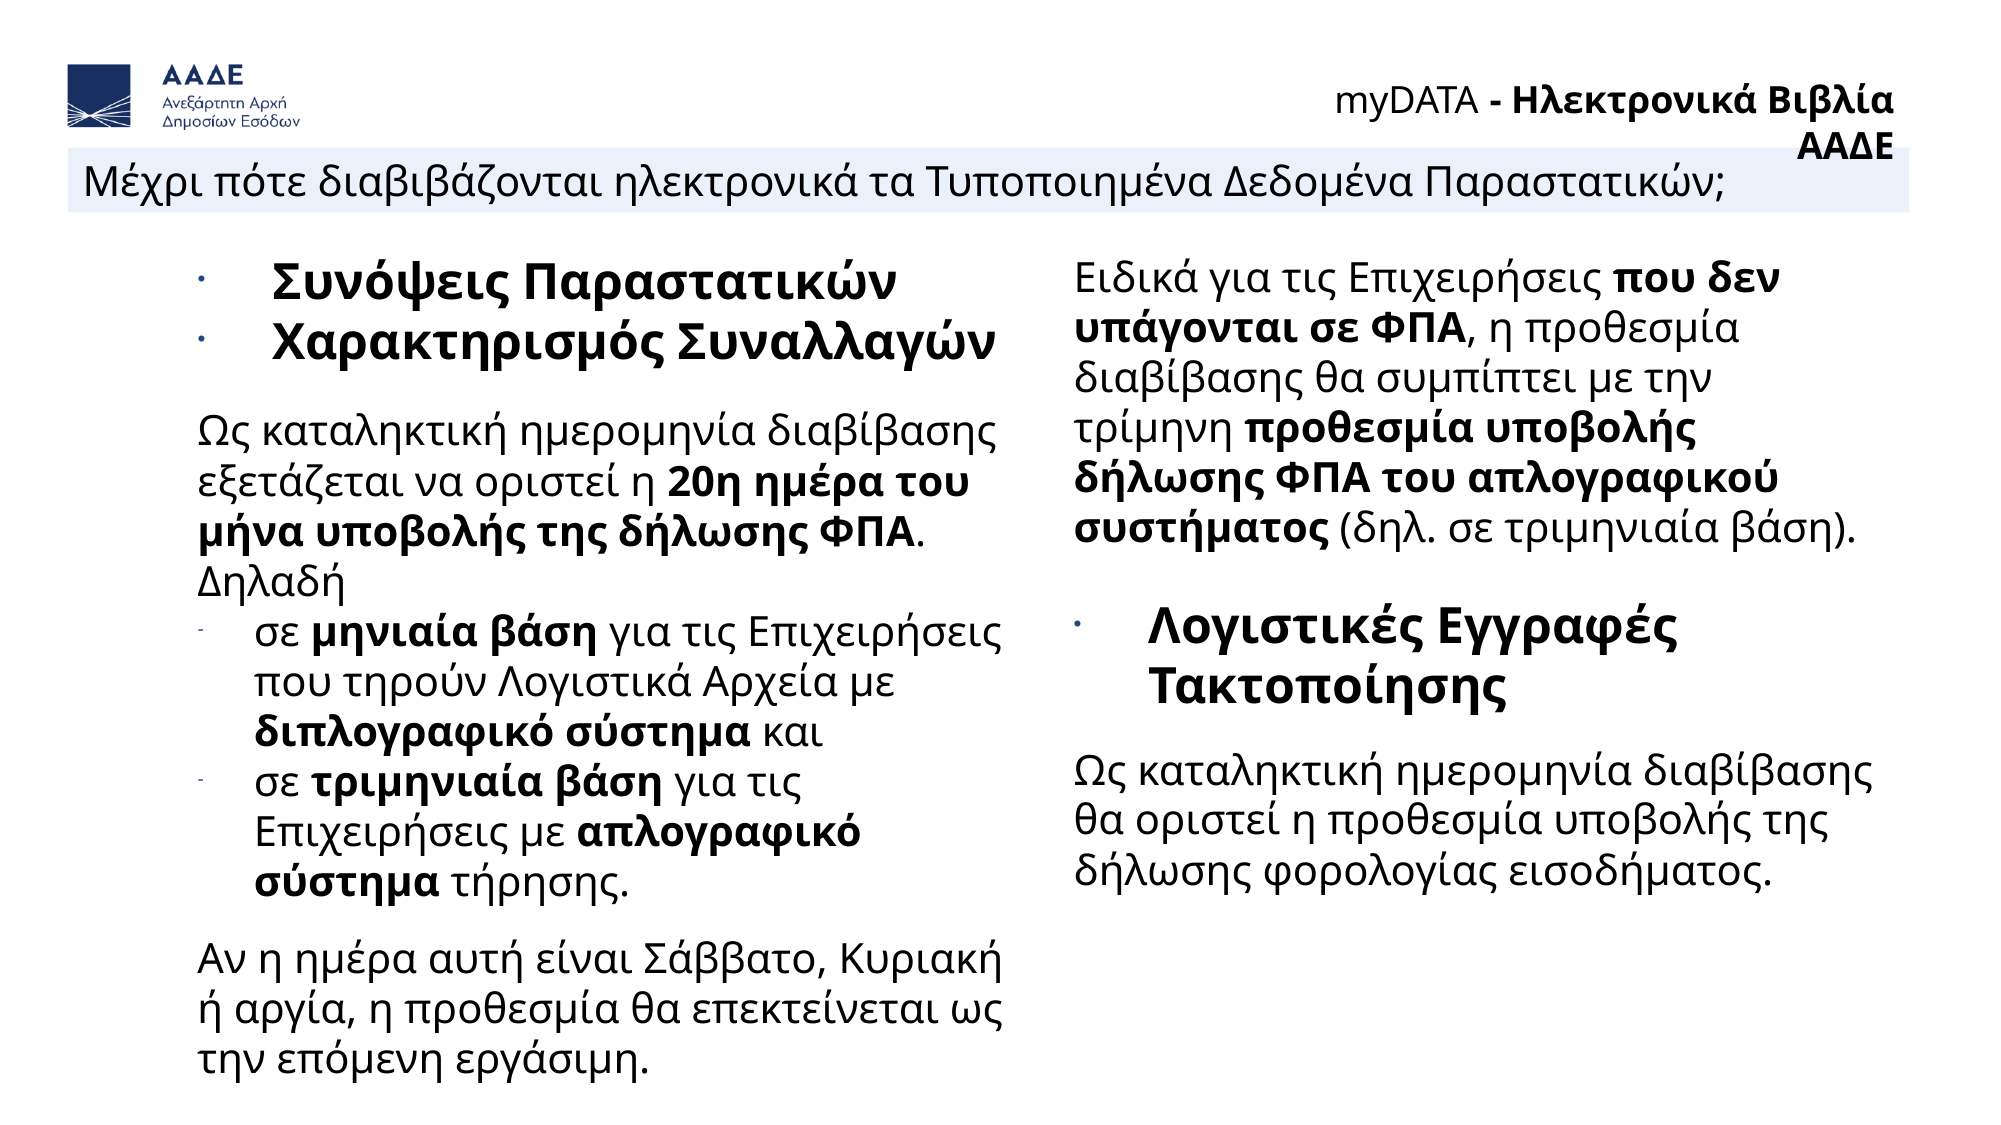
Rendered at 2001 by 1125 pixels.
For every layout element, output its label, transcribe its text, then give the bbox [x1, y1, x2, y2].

text_box Ειδικά για τις Επιχειρήσεις που δεν υπάγονται σε ΦΠΑ, η προθεσμία διαβίβασης θα συμπίπτει με την τρίμηνη προθεσμία υποβολής δήλωσης ΦΠΑ του απλογραφικού συστήματος (δηλ. σε τριμηνιαία βάση). [1058, 243, 1898, 559]
text_box Λογιστικές Εγγραφές Τακτοποίησης Ως καταληκτική ημερομηνία διαβίβασης θα οριστεί η προθεσμία υποβολής της δήλωσης φορολογίας εισοδήματος. [1058, 586, 1898, 901]
text_box myDATA - Ηλεκτρονικά Βιβλία ΑΑΔΕ [1271, 64, 1910, 175]
text_box Μέχρι πότε διαβιβάζονται ηλεκτρονικά τα Τυποποιημένα Δεδομένα Παραστατικών; [67, 147, 1910, 213]
picture [67, 64, 304, 130]
text_box Συνόψεις Παραστατικών Χαρακτηρισμός Συναλλαγών Ως καταληκτική ημερομηνία διαβίβασης εξετάζεται να οριστεί η 20η ημέρα του μήνα υποβολής της δήλωσης ΦΠΑ. Δηλαδή σε μηνιαία βάση για τις Επιχειρήσεις που τηρούν Λογιστικά Αρχεία με διπλογραφικό σύστημα και σε τριμηνιαία βάση για τις Επιχειρήσεις με απλογραφικό σύστημα τήρησης. Αν η ημέρα αυτή είναι Σάββατο, Κυριακή ή αργία, η προθεσμία θα επεκτείνεται ως την επόμενη εργάσιμη. [182, 241, 1022, 1090]
